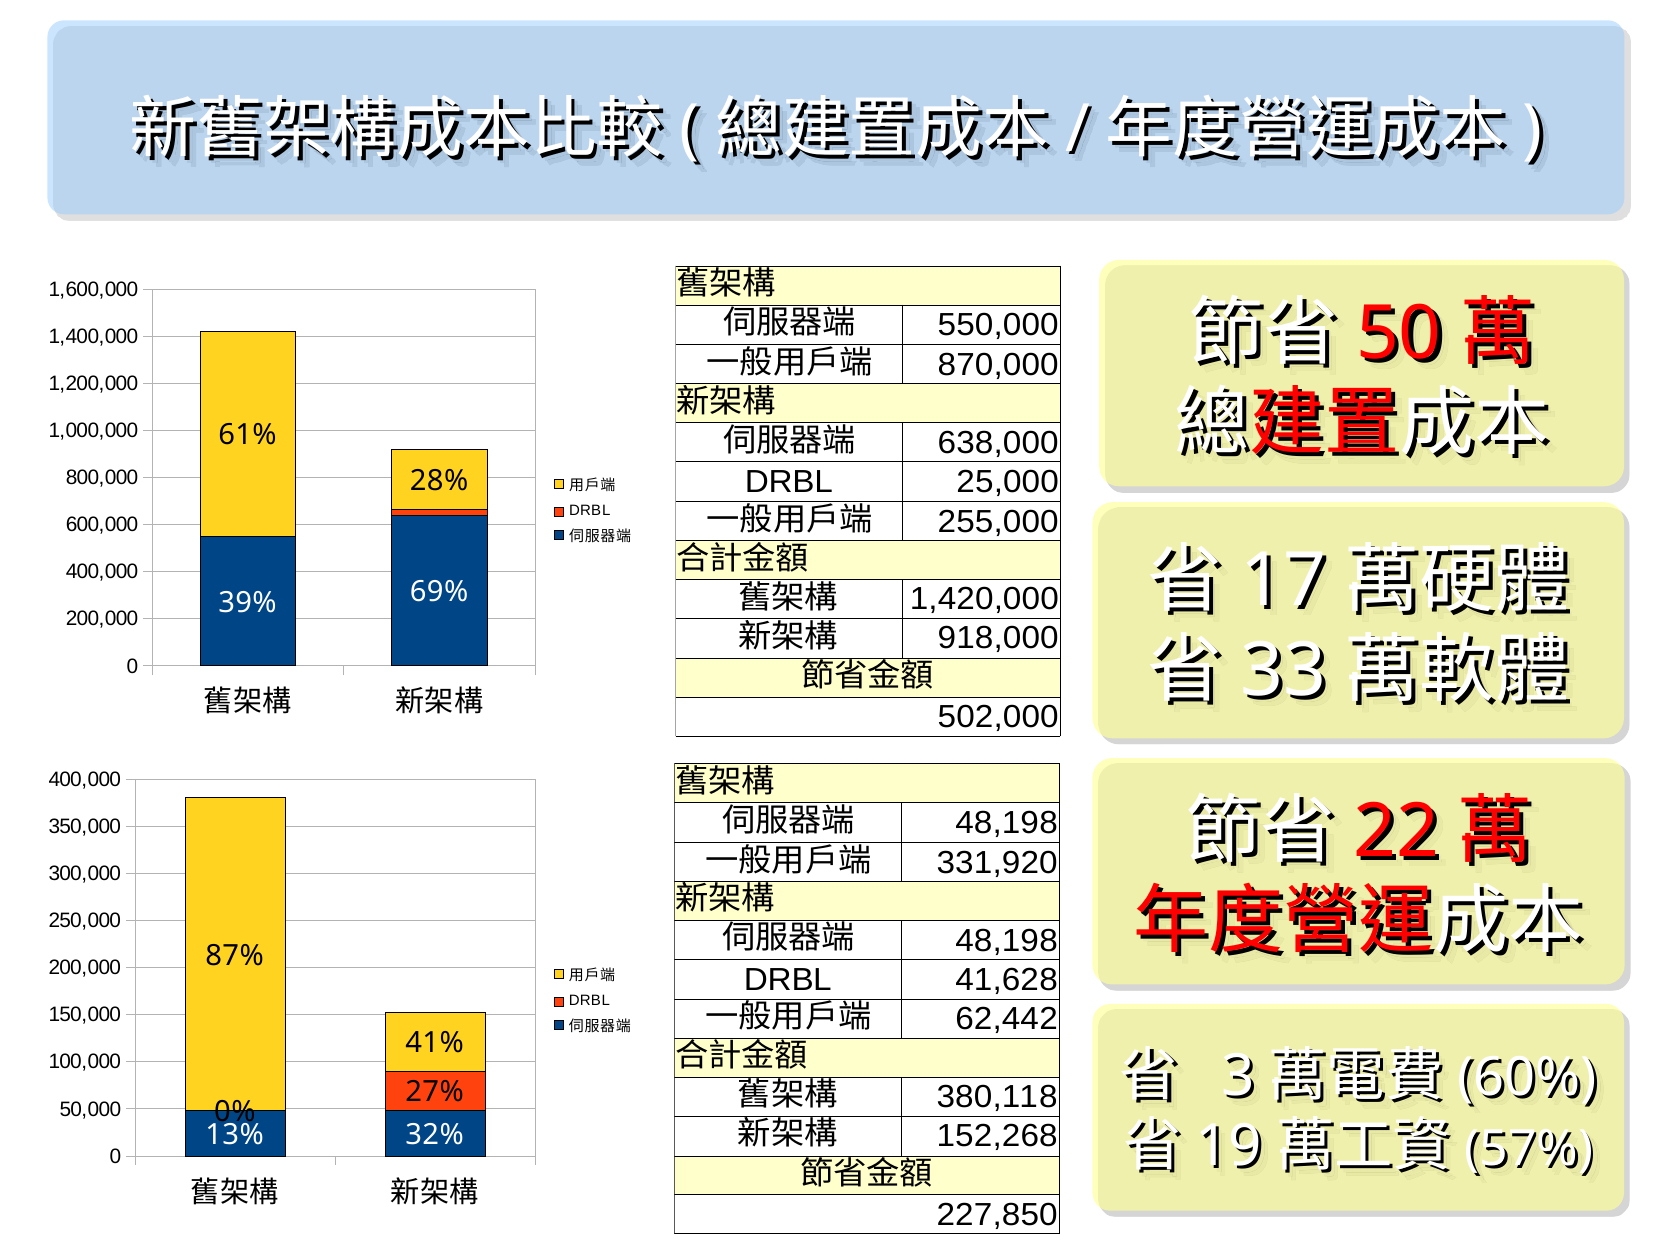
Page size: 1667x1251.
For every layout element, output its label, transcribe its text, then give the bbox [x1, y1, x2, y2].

chart [35, 265, 1063, 741]
text_box 新舊架構成本比較(總建置成本/年度營運成本) [47, 20, 1625, 215]
chart [35, 758, 1062, 1236]
text_box 省17萬硬體 省33萬軟體 [1092, 502, 1625, 739]
text_box 節省50萬 總建置成本 [1099, 259, 1625, 487]
text_box 省 3萬電費(60%) 省19萬工資(57%) [1092, 1003, 1625, 1211]
text_box 節省22萬 年度營運成本 [1092, 758, 1625, 985]
